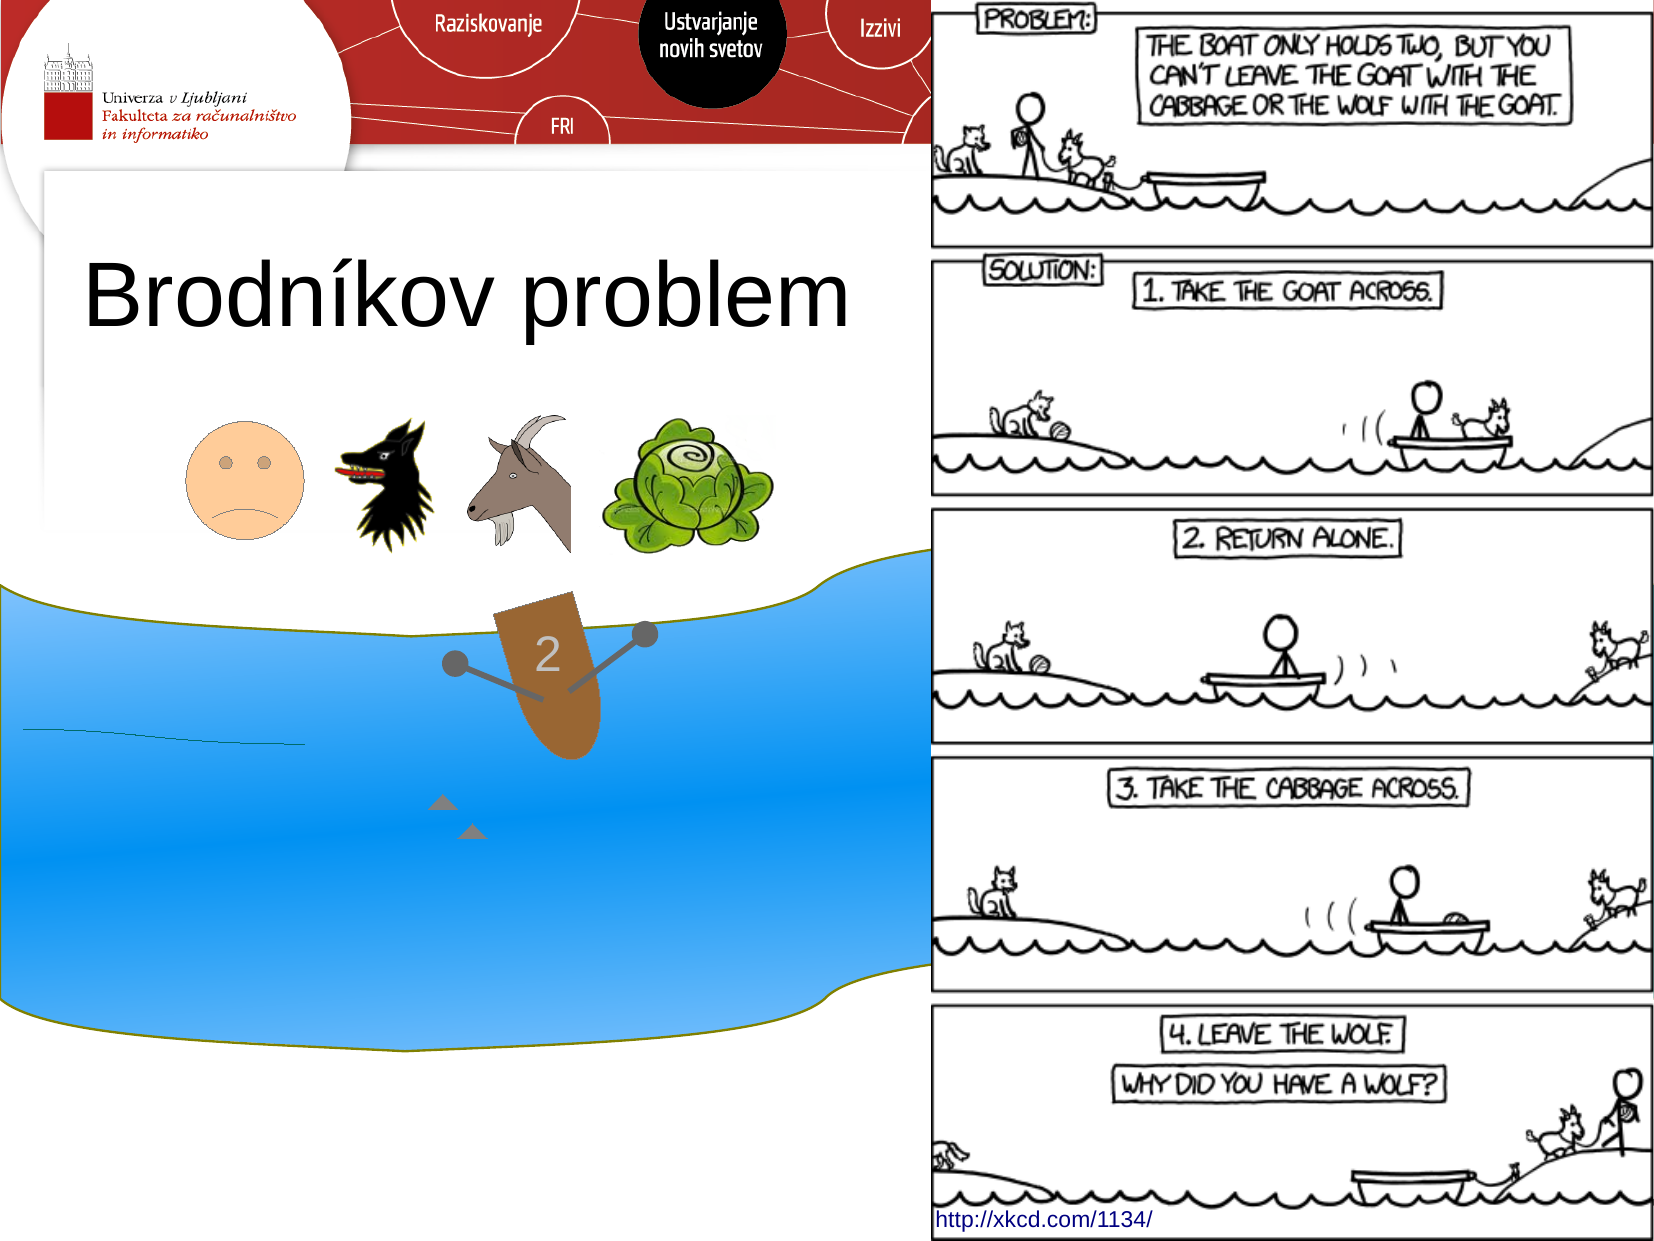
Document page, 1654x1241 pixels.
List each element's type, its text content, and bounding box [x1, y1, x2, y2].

picture [0, 0, 1654, 1241]
text_box http://xkcd.com/1134/ [920, 1199, 1167, 1241]
title Brodníkov problem [82, 191, 931, 399]
text_box 2 [519, 619, 579, 690]
text_box [185, 421, 305, 540]
text_box [0, 549, 931, 1052]
